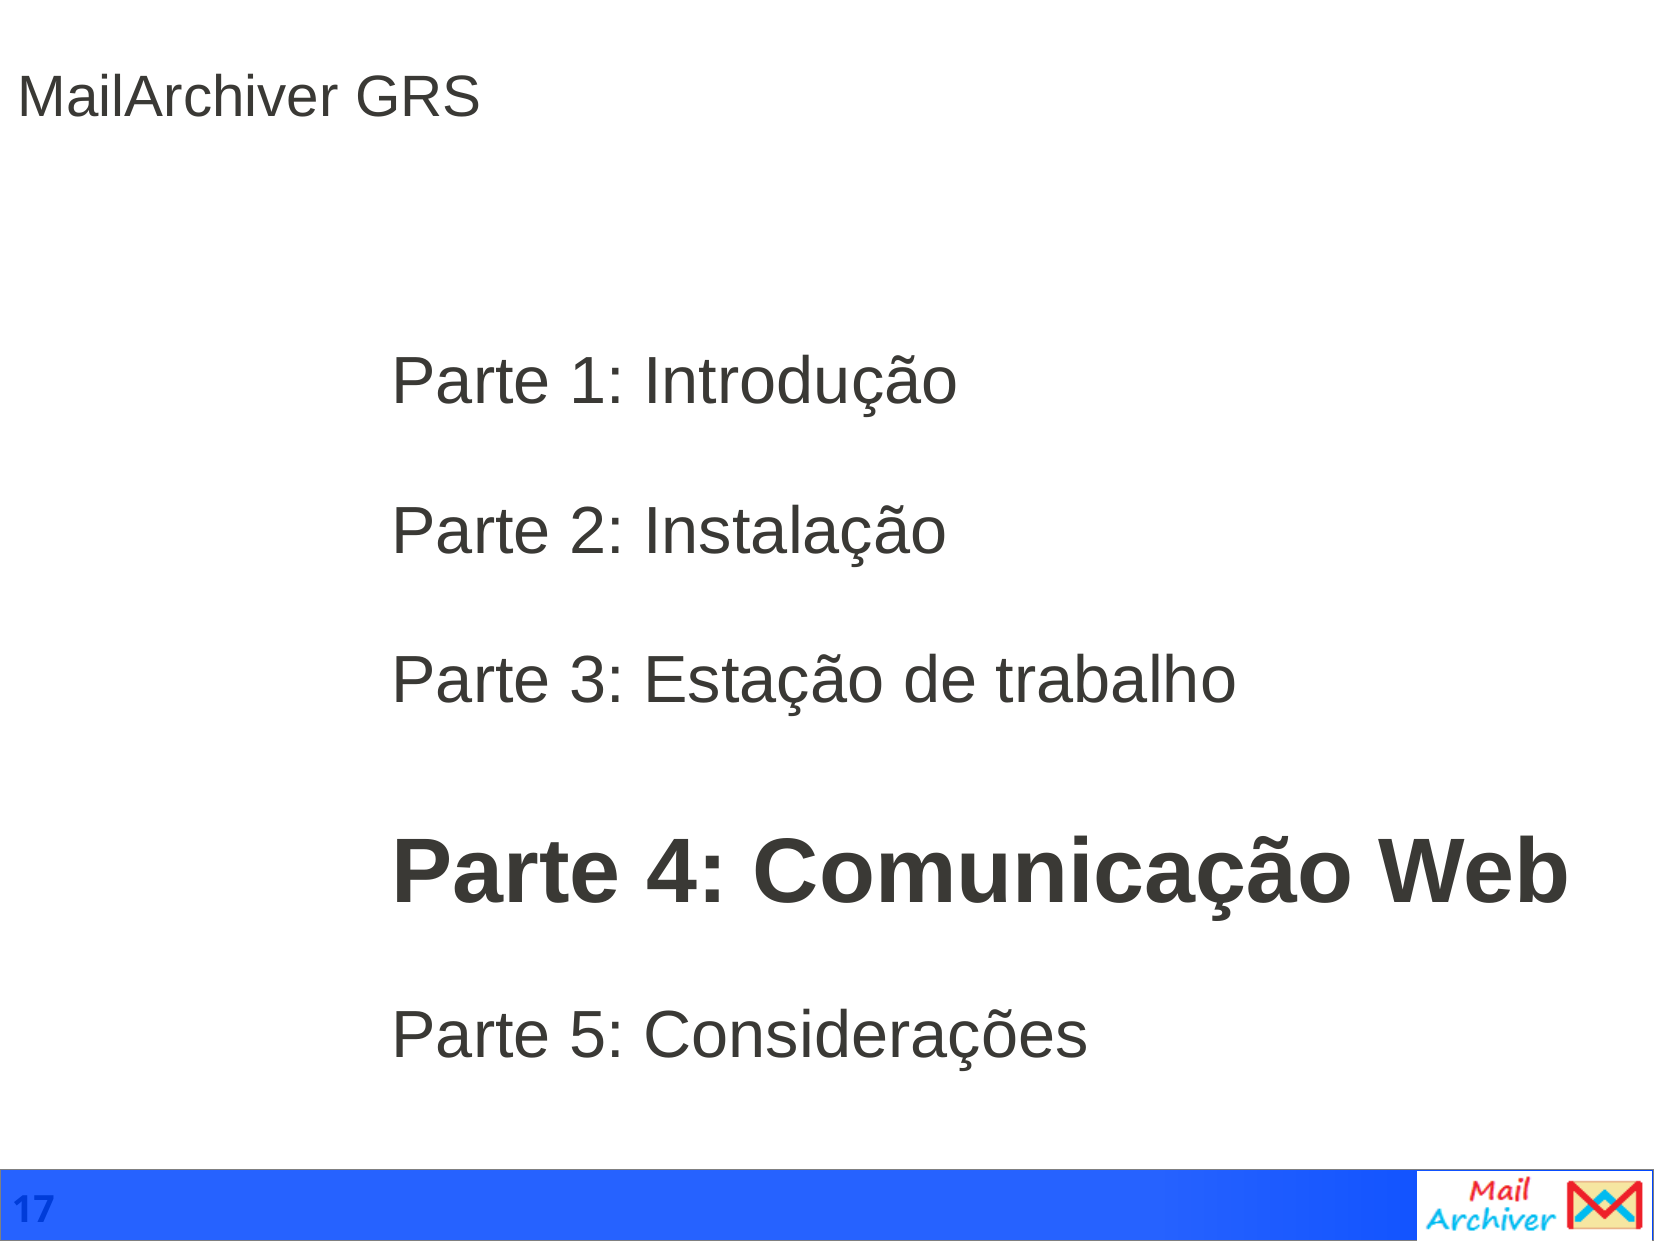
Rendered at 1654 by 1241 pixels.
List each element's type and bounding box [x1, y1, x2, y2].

chart [0, 0, 1654, 1241]
